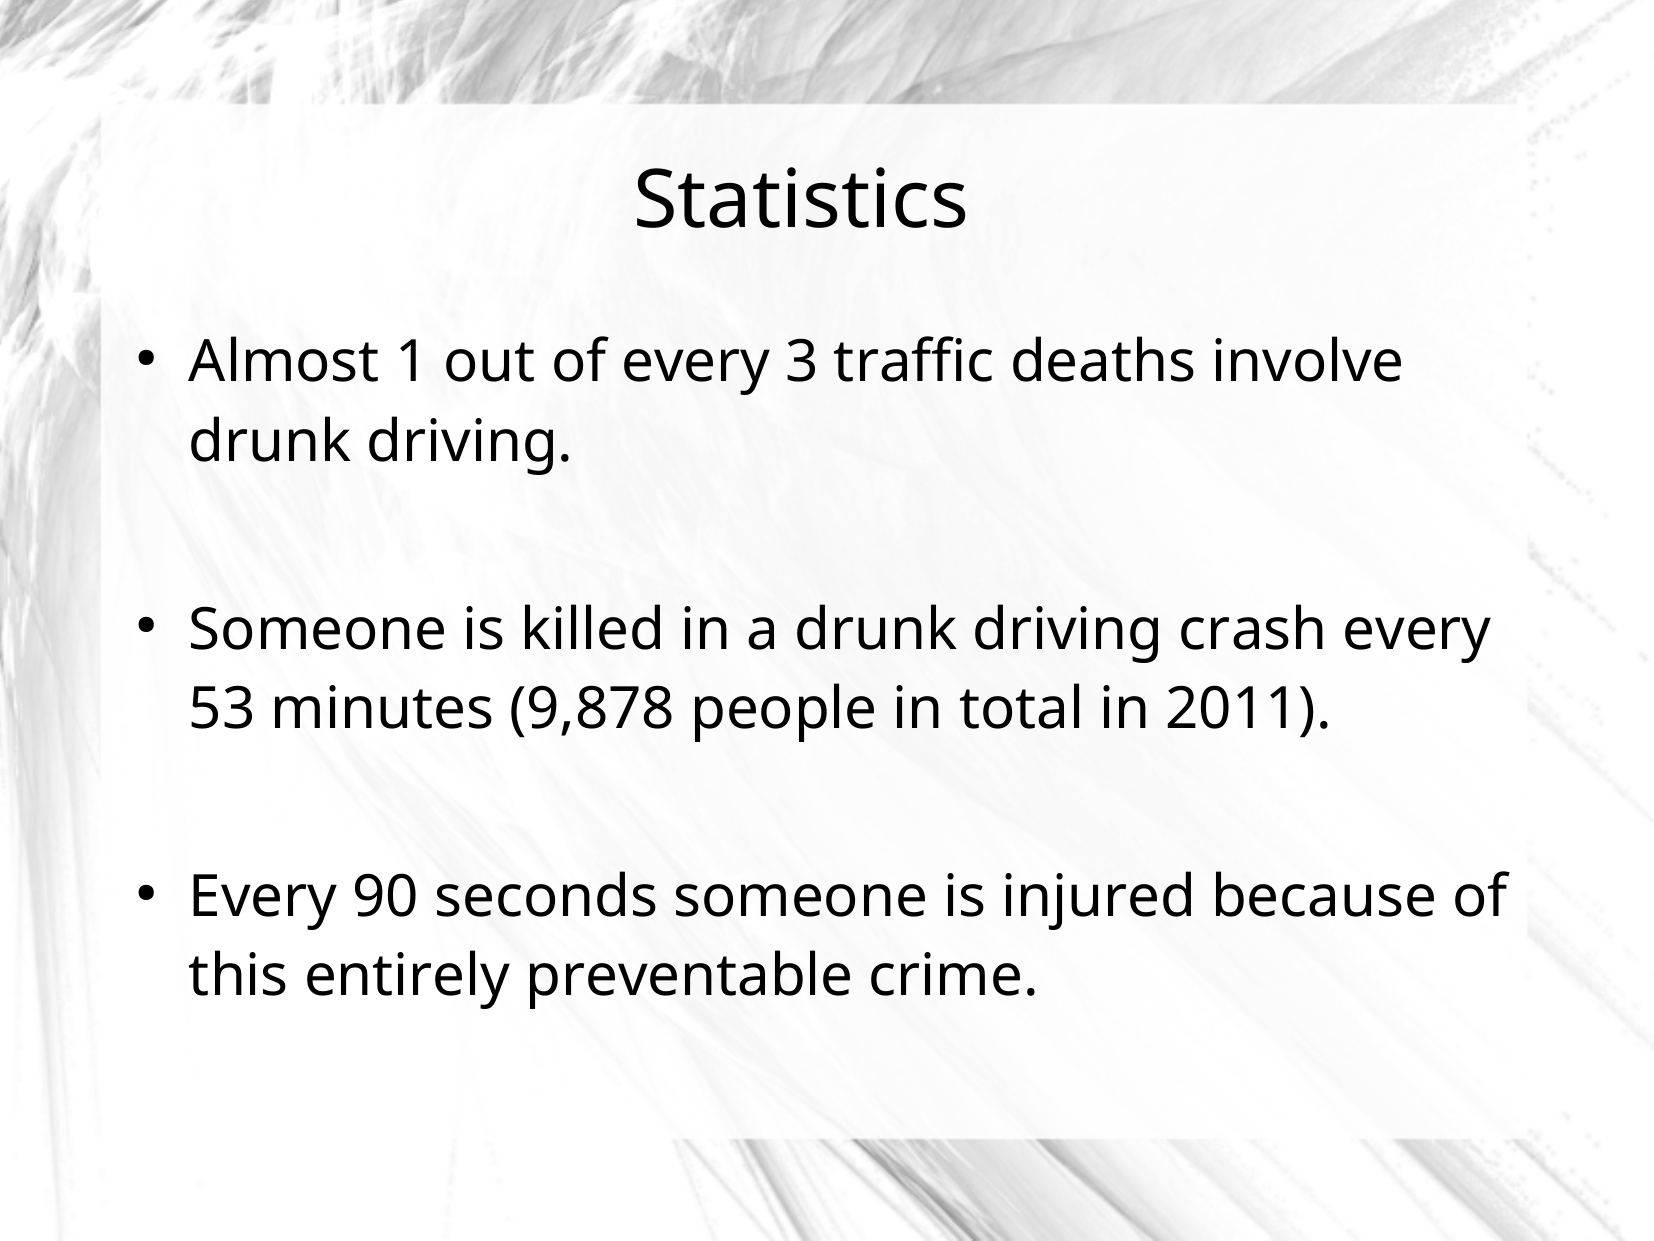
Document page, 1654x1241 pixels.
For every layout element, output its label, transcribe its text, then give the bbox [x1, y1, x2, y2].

list Almost 1 out of every 3 traffic deaths involve drunk driving. Someone is killed in a drunk driving crash every 53 minutes (9,878 people in total in 2011). Every 90 seconds someone is injured because of this entirely preventable crime. [118, 319, 1571, 1050]
picture [0, 0, 1654, 1241]
title Statistics [118, 112, 1506, 281]
